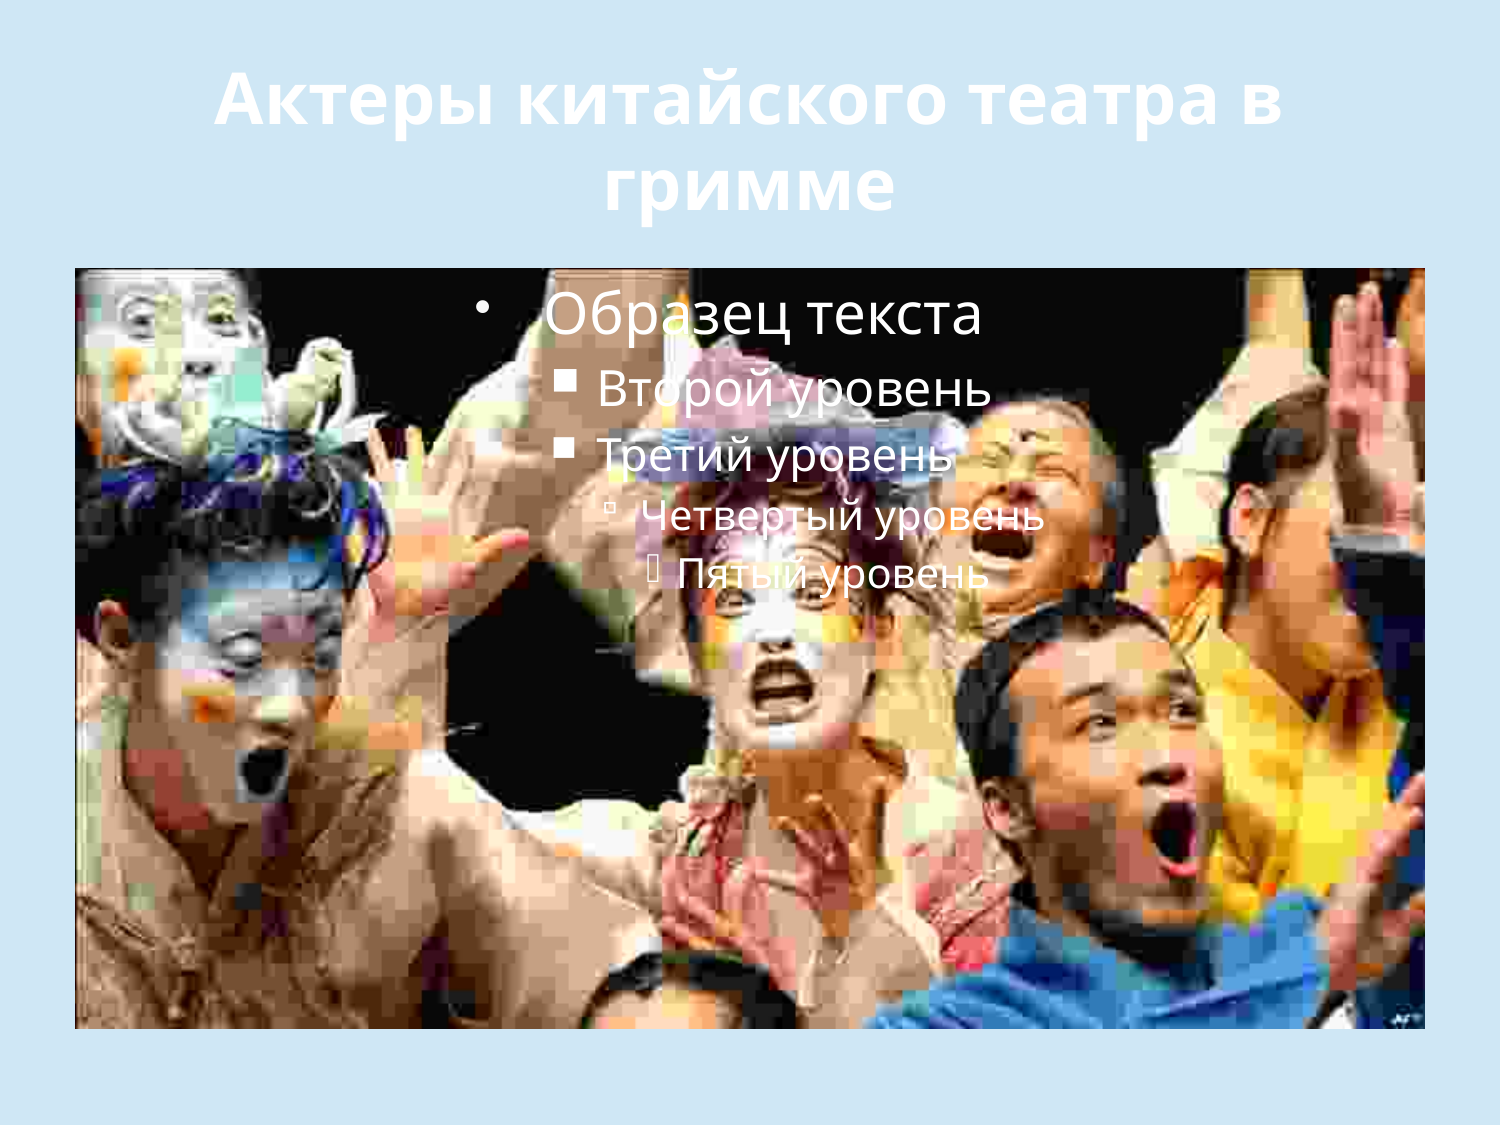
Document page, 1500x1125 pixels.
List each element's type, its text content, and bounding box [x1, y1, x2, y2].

picture [75, 268, 1425, 1029]
title Актеры китайского театра в гримме [75, 45, 1425, 233]
